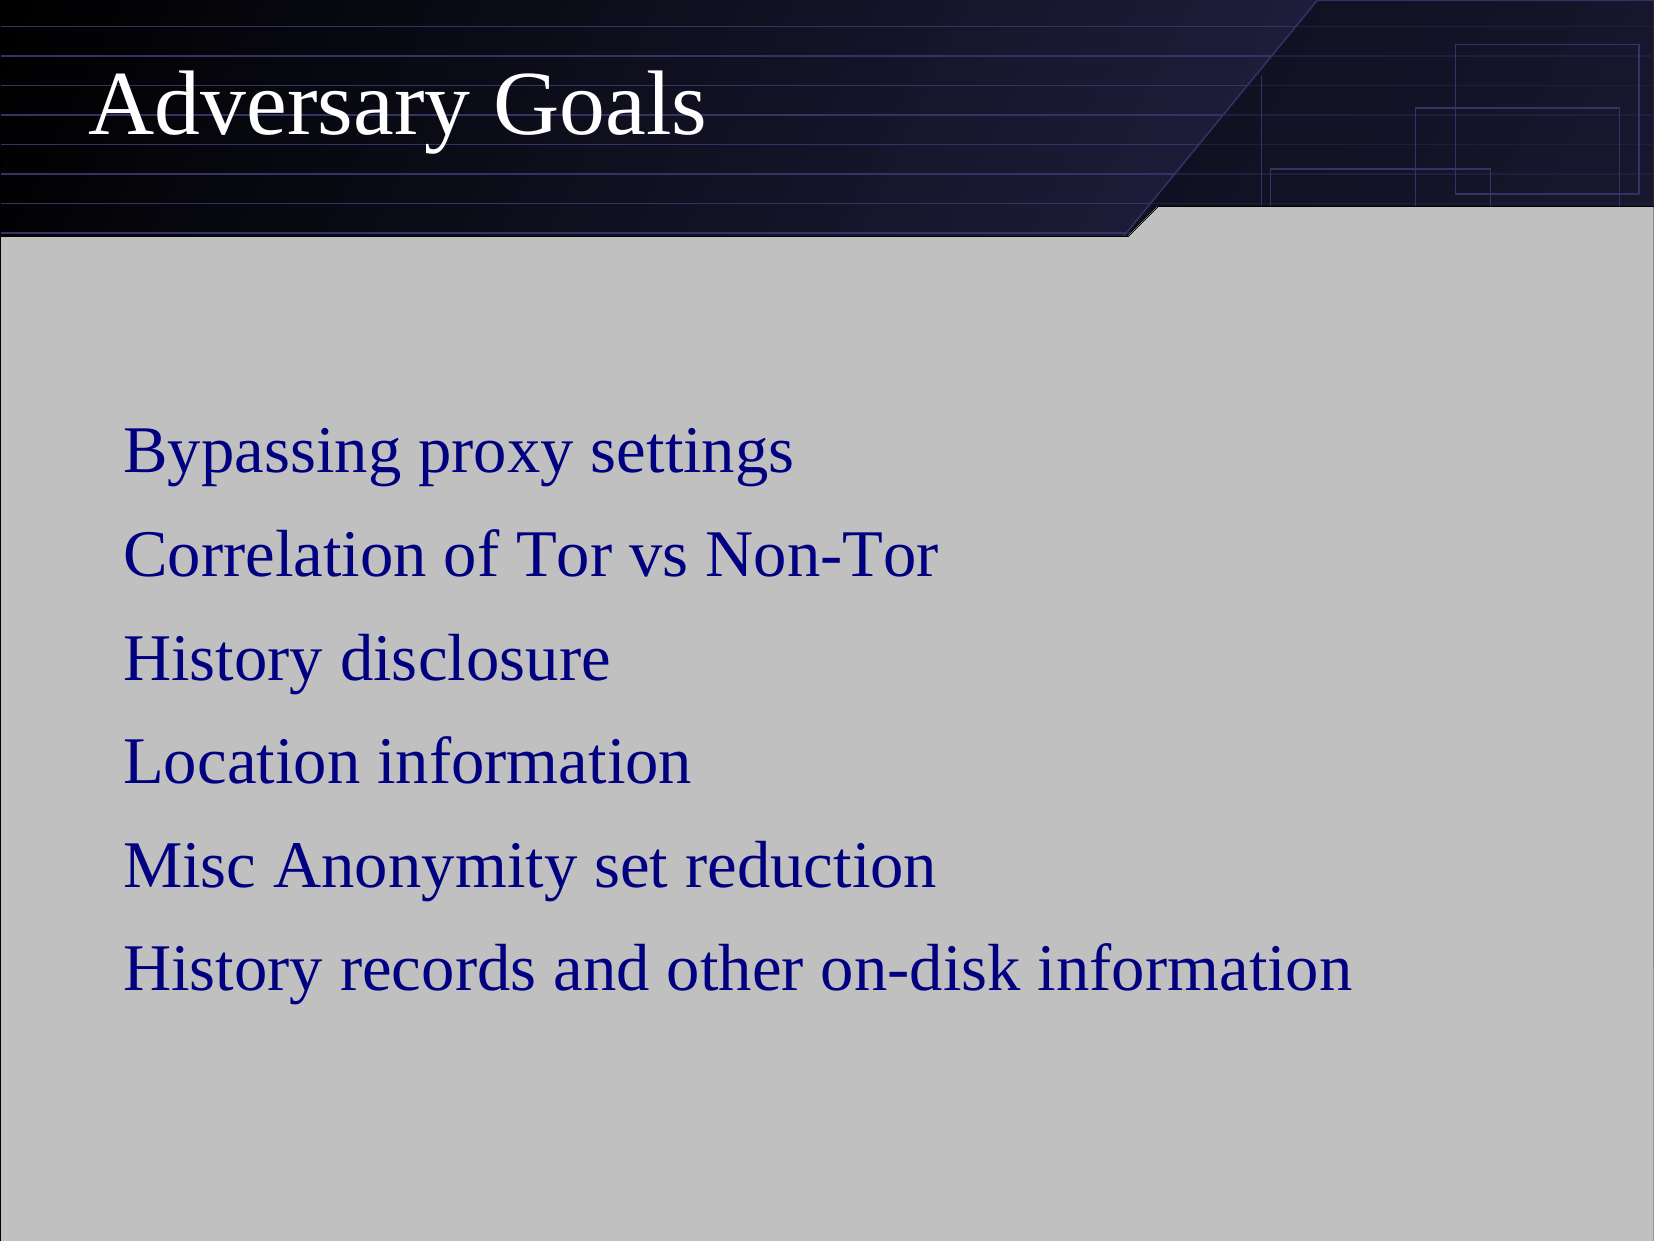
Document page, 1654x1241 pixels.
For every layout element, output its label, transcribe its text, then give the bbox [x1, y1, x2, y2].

title Adversary Goals [88, 0, 1501, 208]
list Bypassing proxy settings Correlation of Tor vs Non-Tor History disclosure Location information Misc Anonymity set reduction History records and other on-disk information [123, 413, 1536, 1052]
